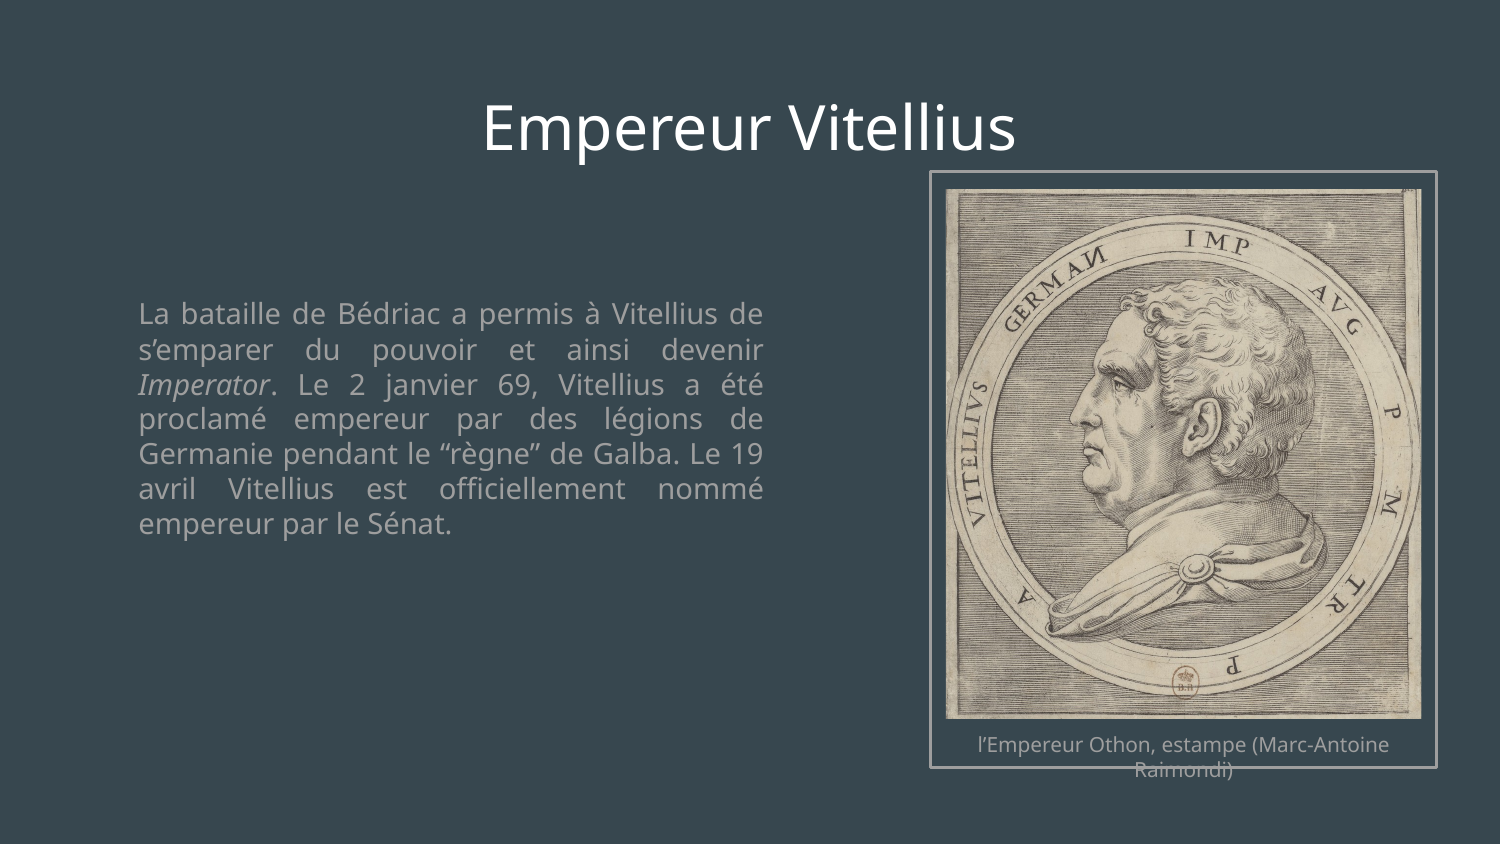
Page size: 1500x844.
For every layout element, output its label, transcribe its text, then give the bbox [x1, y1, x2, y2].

list La bataille de Bédriac a permis à Vitellius de s’emparer du pouvoir et ainsi devenir Imperator. Le 2 janvier 69, Vitellius a été proclamé empereur par des légions de Germanie pendant le “règne” de Galba. Le 19 avril Vitellius est officiellement nommé empereur par le Sénat. [123, 280, 780, 563]
picture [945, 189, 1422, 716]
list l’Empereur Othon, estampe (Marc-Antoine Raimondi) [918, 716, 1449, 768]
title Empereur Vitellius [51, 72, 1449, 167]
